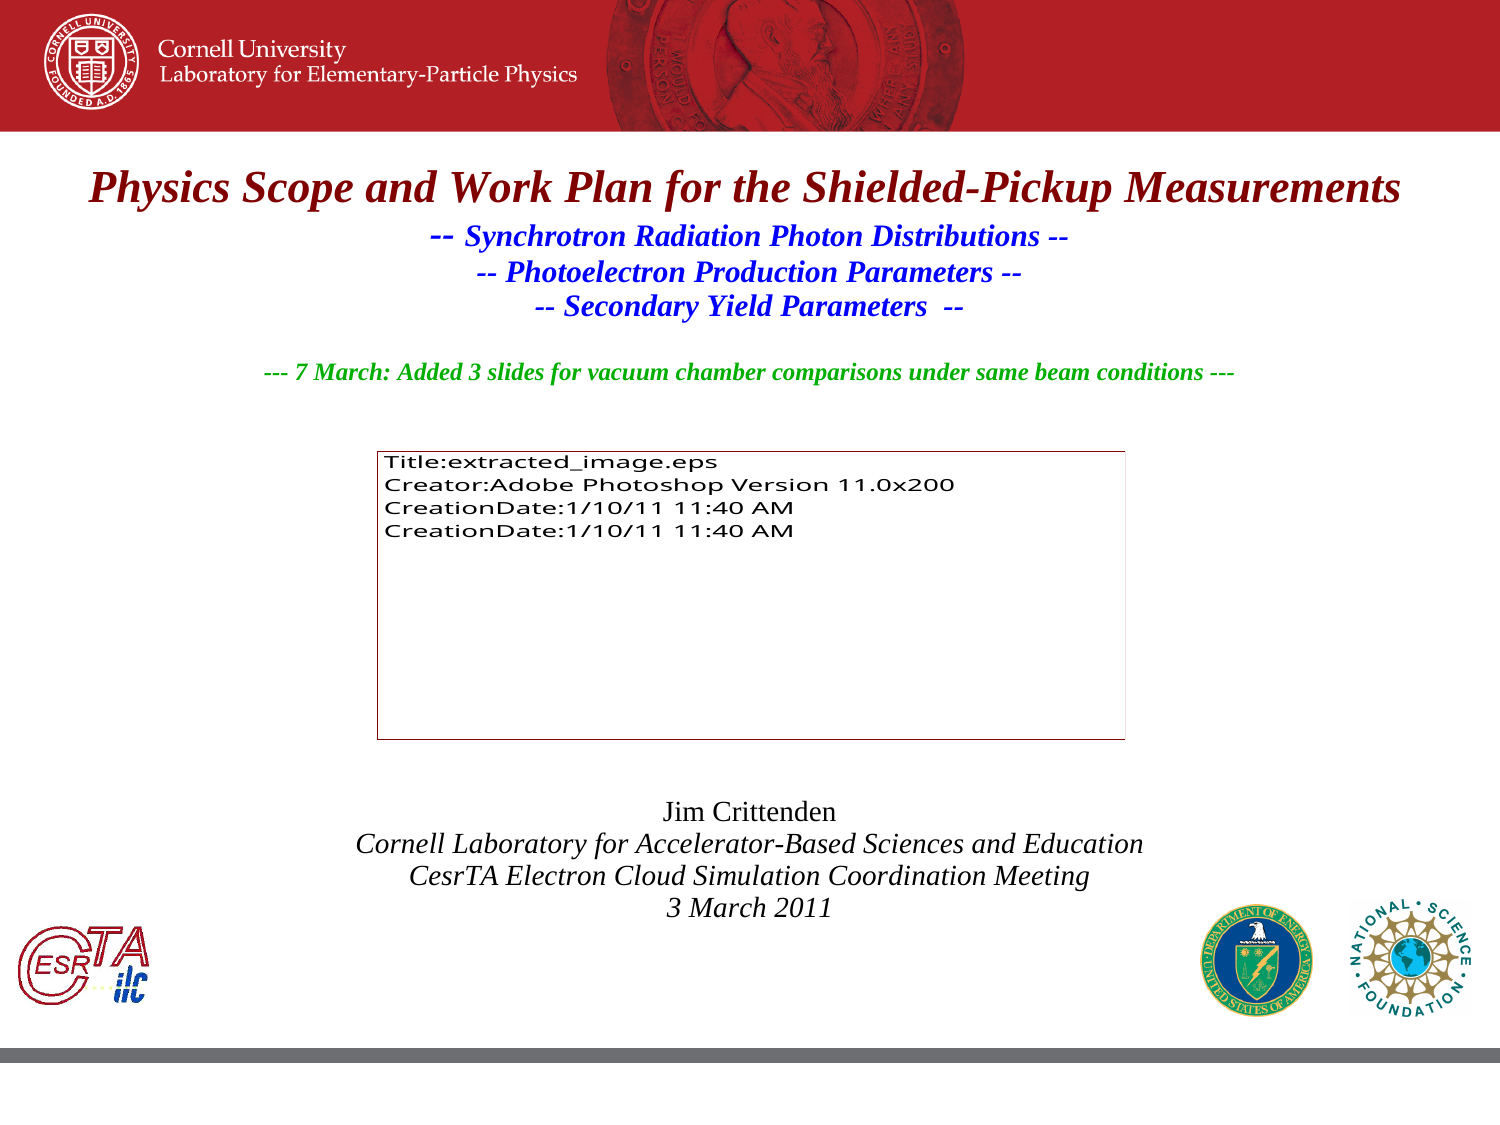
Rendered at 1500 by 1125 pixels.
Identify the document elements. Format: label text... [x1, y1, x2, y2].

picture [8, 899, 151, 1036]
picture [1350, 899, 1471, 1017]
picture [1200, 904, 1313, 1017]
picture [375, 450, 1126, 740]
picture [0, 0, 1500, 132]
title Physics Scope and Work Plan for the Shielded-Pickup Measurements -- Synchrotron Radiation Photon Distributions -- -- Photoelectron Production Parameters -- -- Secondary Yield Parameters -- --- 7 March: Added 3 slides for vacuum chamber comparisons under same beam conditions --- [30, 116, 1471, 431]
subtitle Jim Crittenden Cornell Laboratory for Accelerator-Based Sciences and Education CesrTA Electron Cloud Simulation Coordination Meeting 3 March 2011 [300, 787, 1201, 979]
